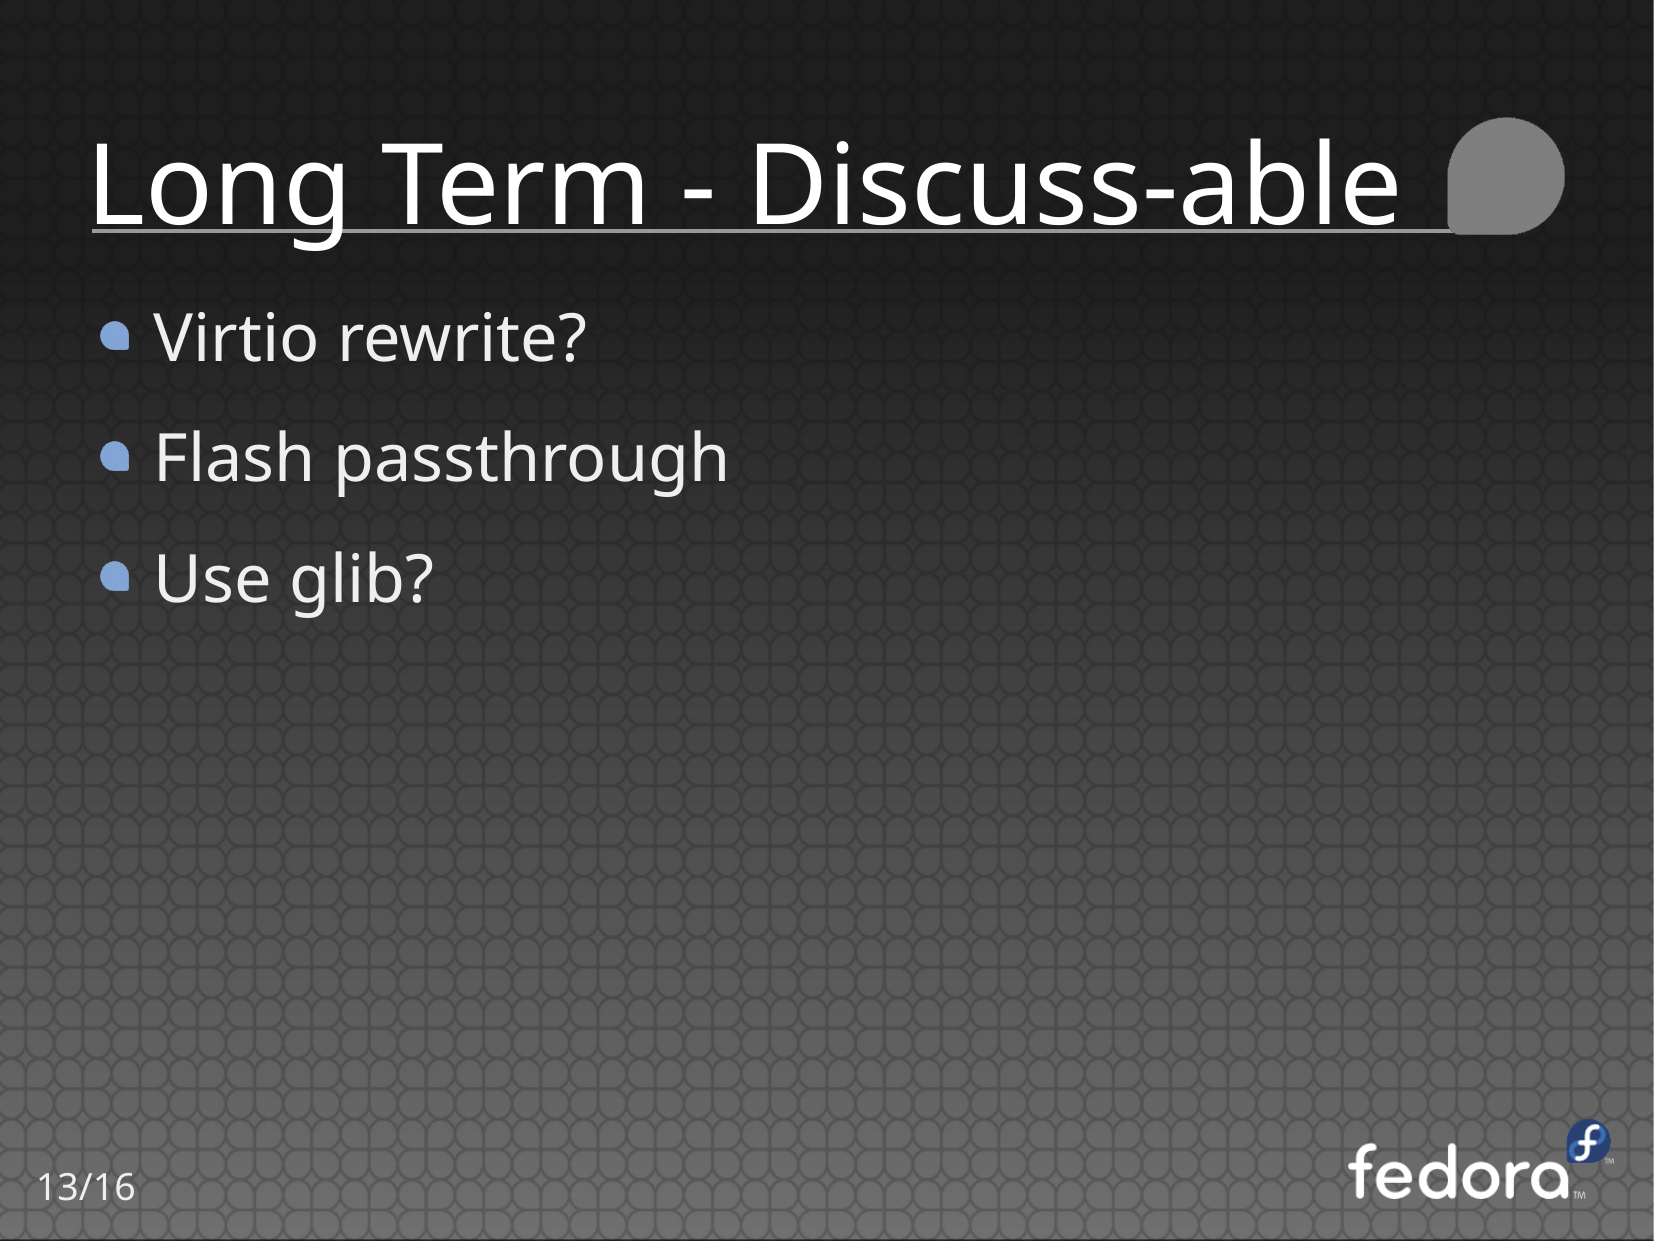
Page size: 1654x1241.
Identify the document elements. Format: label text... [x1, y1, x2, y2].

title Long Term - Discuss-able [86, 112, 1576, 249]
picture [0, 0, 1654, 1241]
list Virtio rewrite? Flash passthrough Use glib? [82, 290, 1571, 1094]
